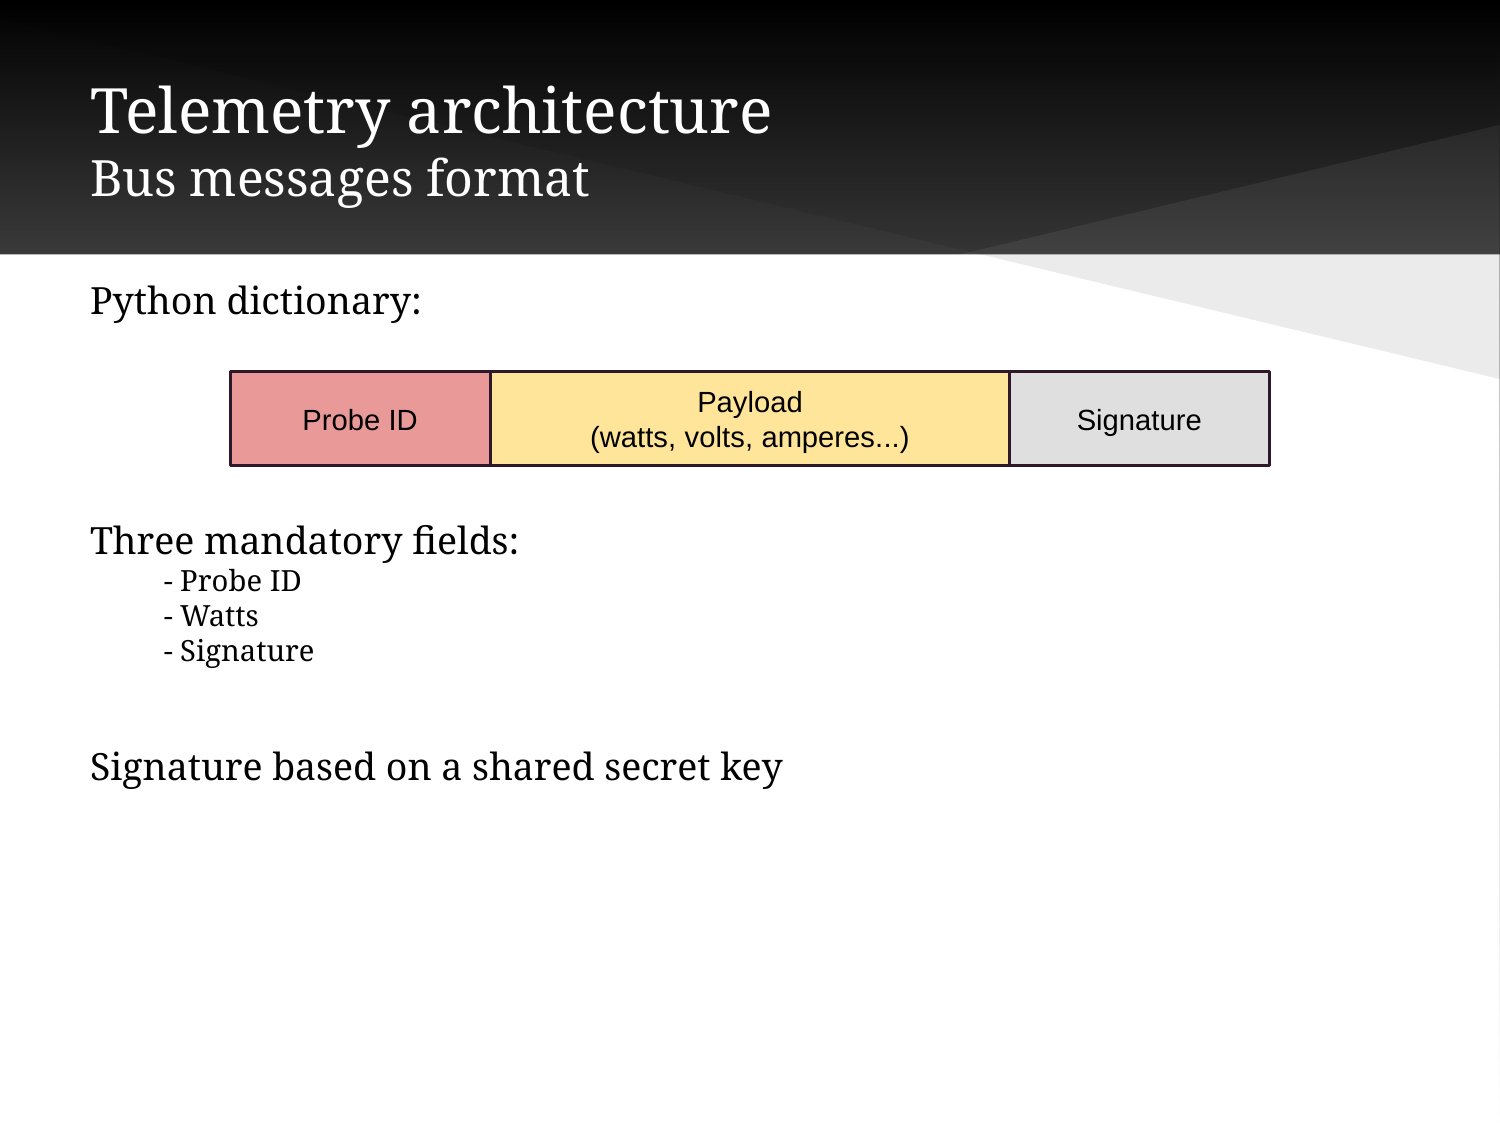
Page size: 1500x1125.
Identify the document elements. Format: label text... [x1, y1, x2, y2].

text_box Probe ID [230, 371, 490, 466]
text_box Signature [1009, 371, 1270, 466]
list Python dictionary: Three mandatory fields: - Probe ID - Watts - Signature Signature based on a shared secret key [75, 262, 1425, 1078]
text_box Payload (watts, volts, amperes...) [490, 371, 1009, 466]
title Telemetry architecture Bus messages format [75, 45, 1425, 233]
